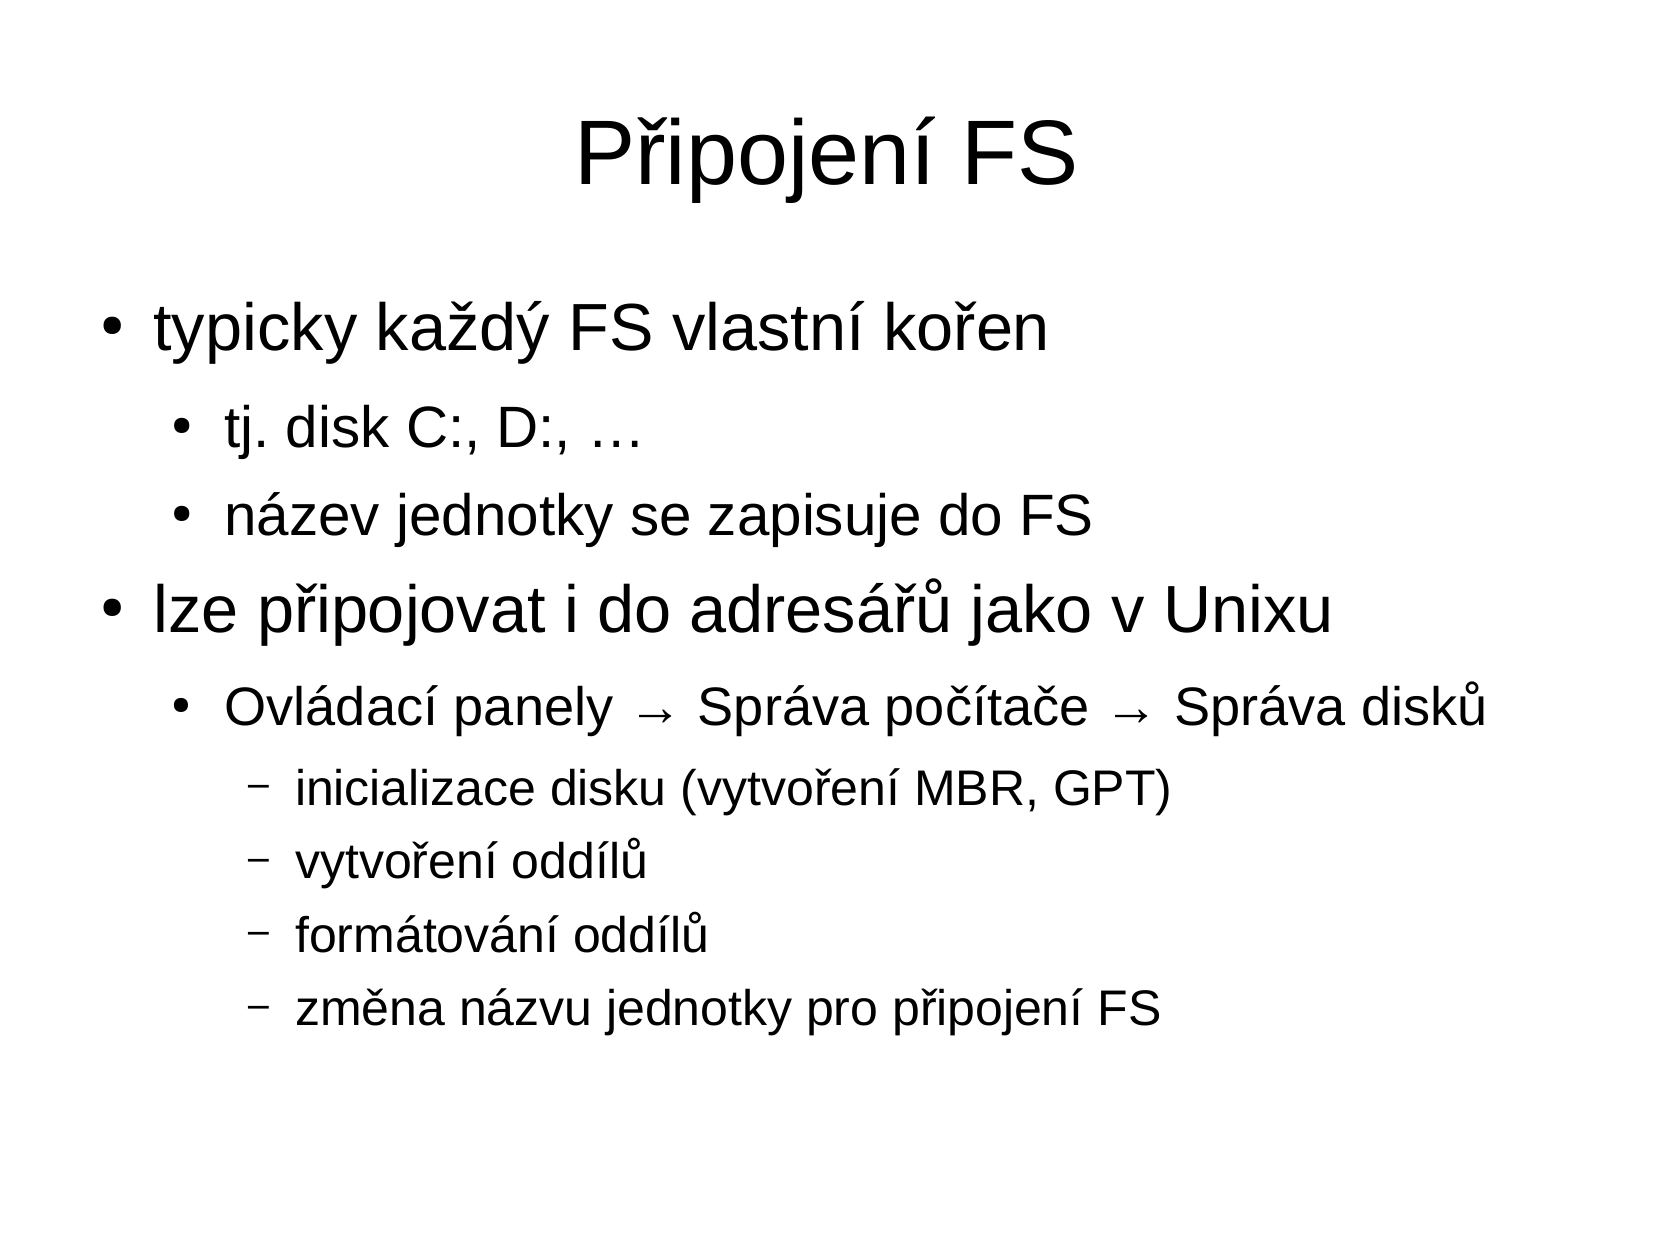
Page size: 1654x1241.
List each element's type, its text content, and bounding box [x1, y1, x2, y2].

title Připojení FS [82, 49, 1571, 257]
list typicky každý FS vlastní kořen tj. disk C:, D:, … název jednotky se zapisuje do FS lze připojovat i do adresářů jako v Unixu Ovládací panely → Správa počítače → Správa disků inicializace disku (vytvoření MBR, GPT) vytvoření oddílů formátování oddílů změna názvu jednotky pro připojení FS [82, 290, 1571, 1146]
